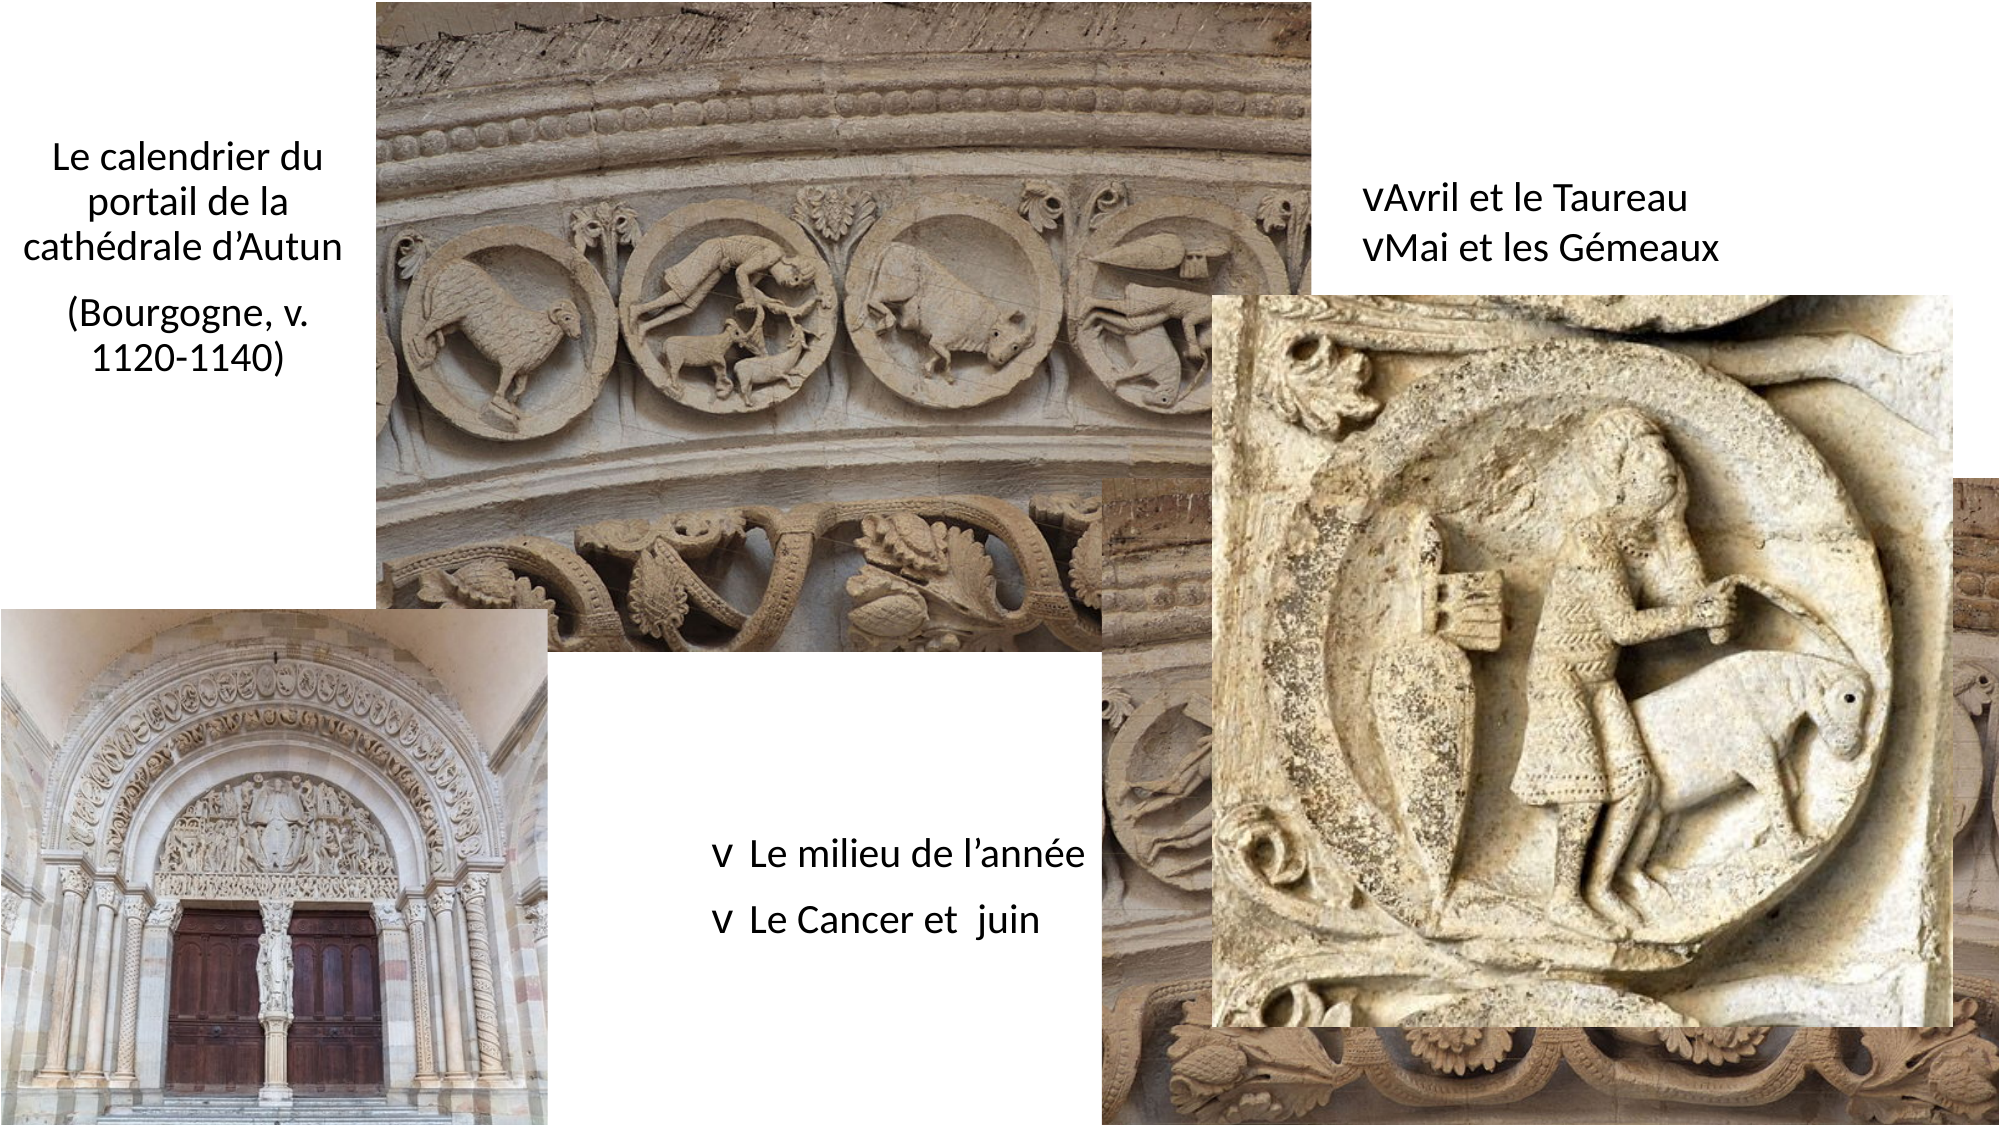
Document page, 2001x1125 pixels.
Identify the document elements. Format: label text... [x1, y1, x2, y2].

list Le milieu de l’année Le Cancer et juin [696, 823, 1101, 1125]
text_box Le calendrier du portail de la cathédrale d’Autun (Bourgogne, v. 1120-1140) [0, 126, 377, 516]
text_box Avril et le Taureau Mai et les Gémeaux [1348, 162, 1952, 277]
picture [1, 2, 1999, 1125]
